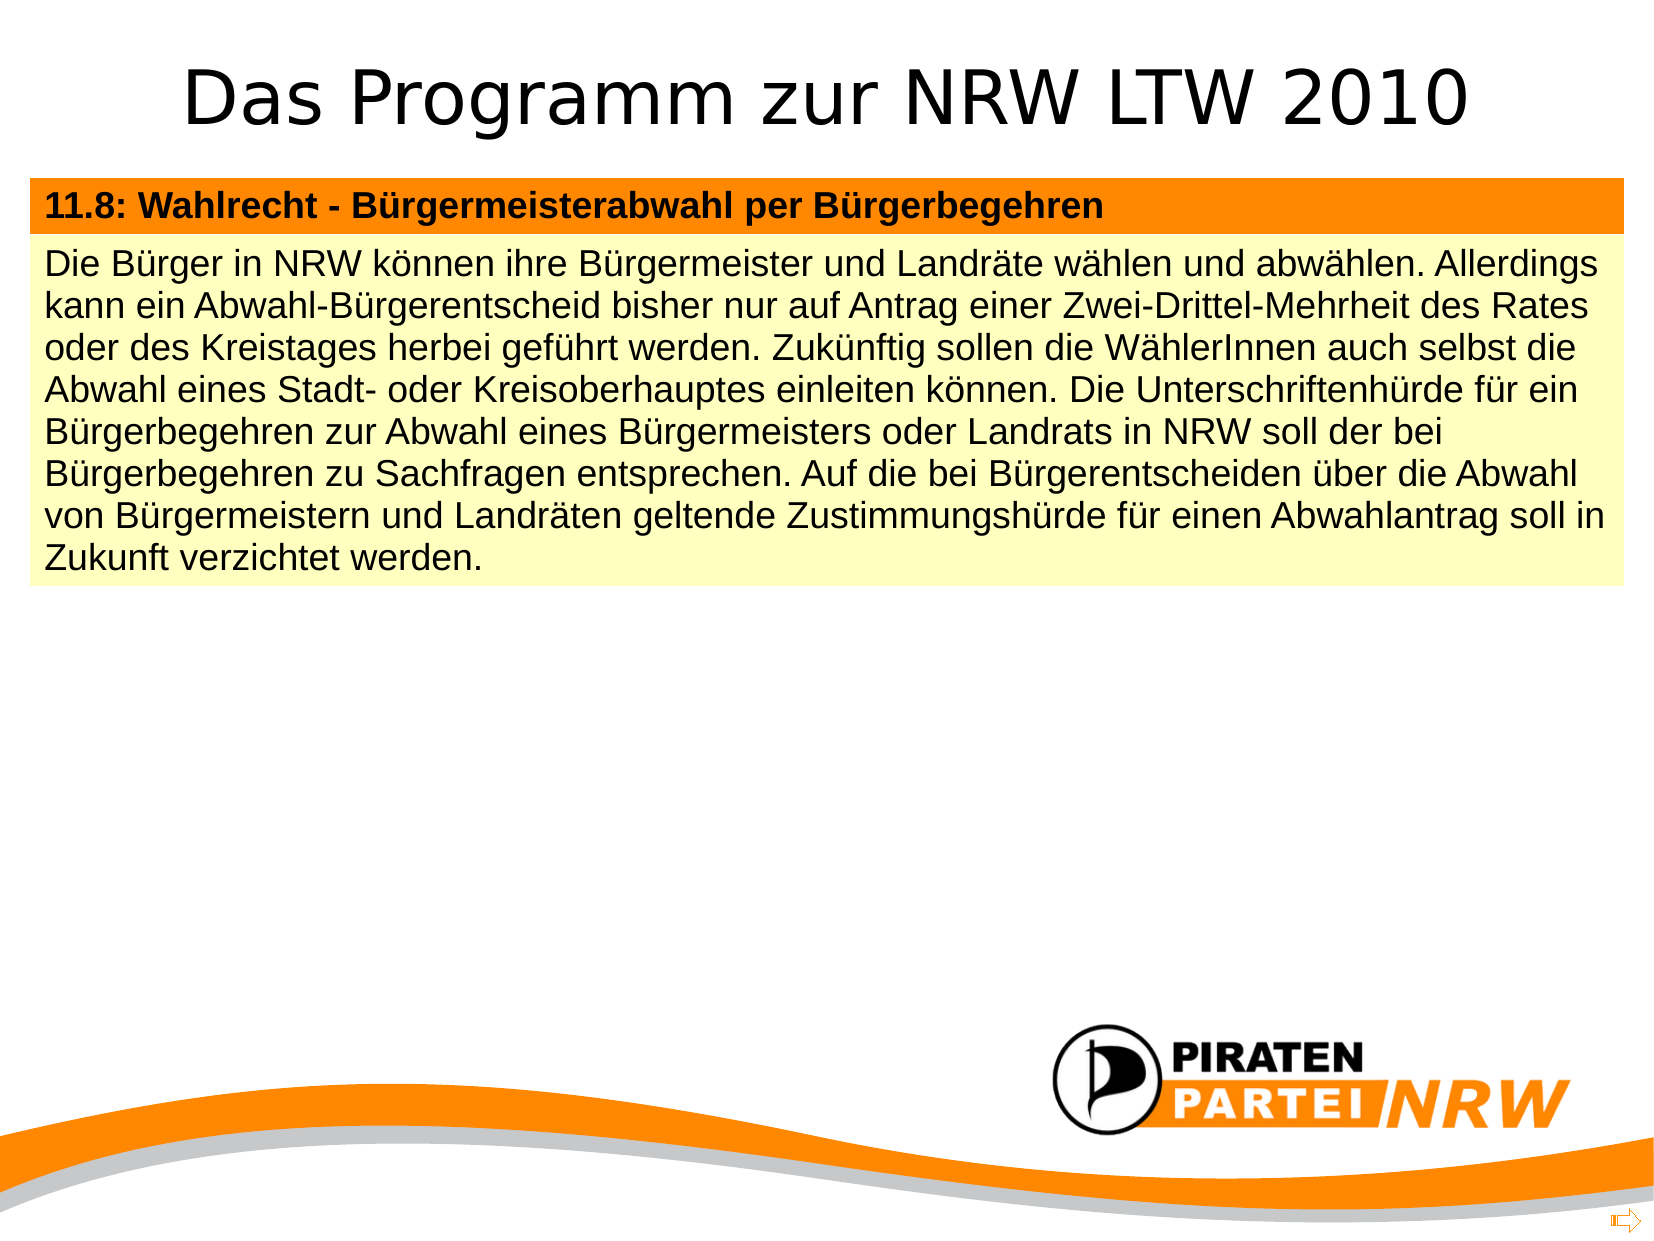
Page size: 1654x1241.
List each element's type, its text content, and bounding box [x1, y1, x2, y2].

table_header 11.8: Wahlrecht - Bürgermeisterabwahl per Bürgerbegehren [30, 178, 1624, 234]
table_cell Die Bürger in NRW können ihre Bürgermeister und Landräte wählen und abwählen. Allerdings kann ein Abwahl-Bürgerentscheid bisher nur auf Antrag einer Zwei-Drittel-Mehrheit des Rates oder des Kreistages herbei geführt werden. Zukünftig sollen die WählerInnen auch selbst die Abwahl eines Stadt- oder Kreisoberhauptes einleiten können. Die Unterschriftenhürde für ein Bürgerbegehren zur Abwahl eines Bürgermeisters oder Landrats in NRW soll der bei Bürgerbegehren zu Sachfragen entsprechen. Auf die bei Bürgerentscheiden über die Abwahl von Bürgermeistern und Landräten geltende Zustimmungshürde für einen Abwahlantrag soll in Zukunft verzichtet werden. [30, 235, 1624, 586]
title Das Programm zur NRW LTW 2010 [82, 54, 1571, 143]
picture [1045, 1021, 1579, 1140]
